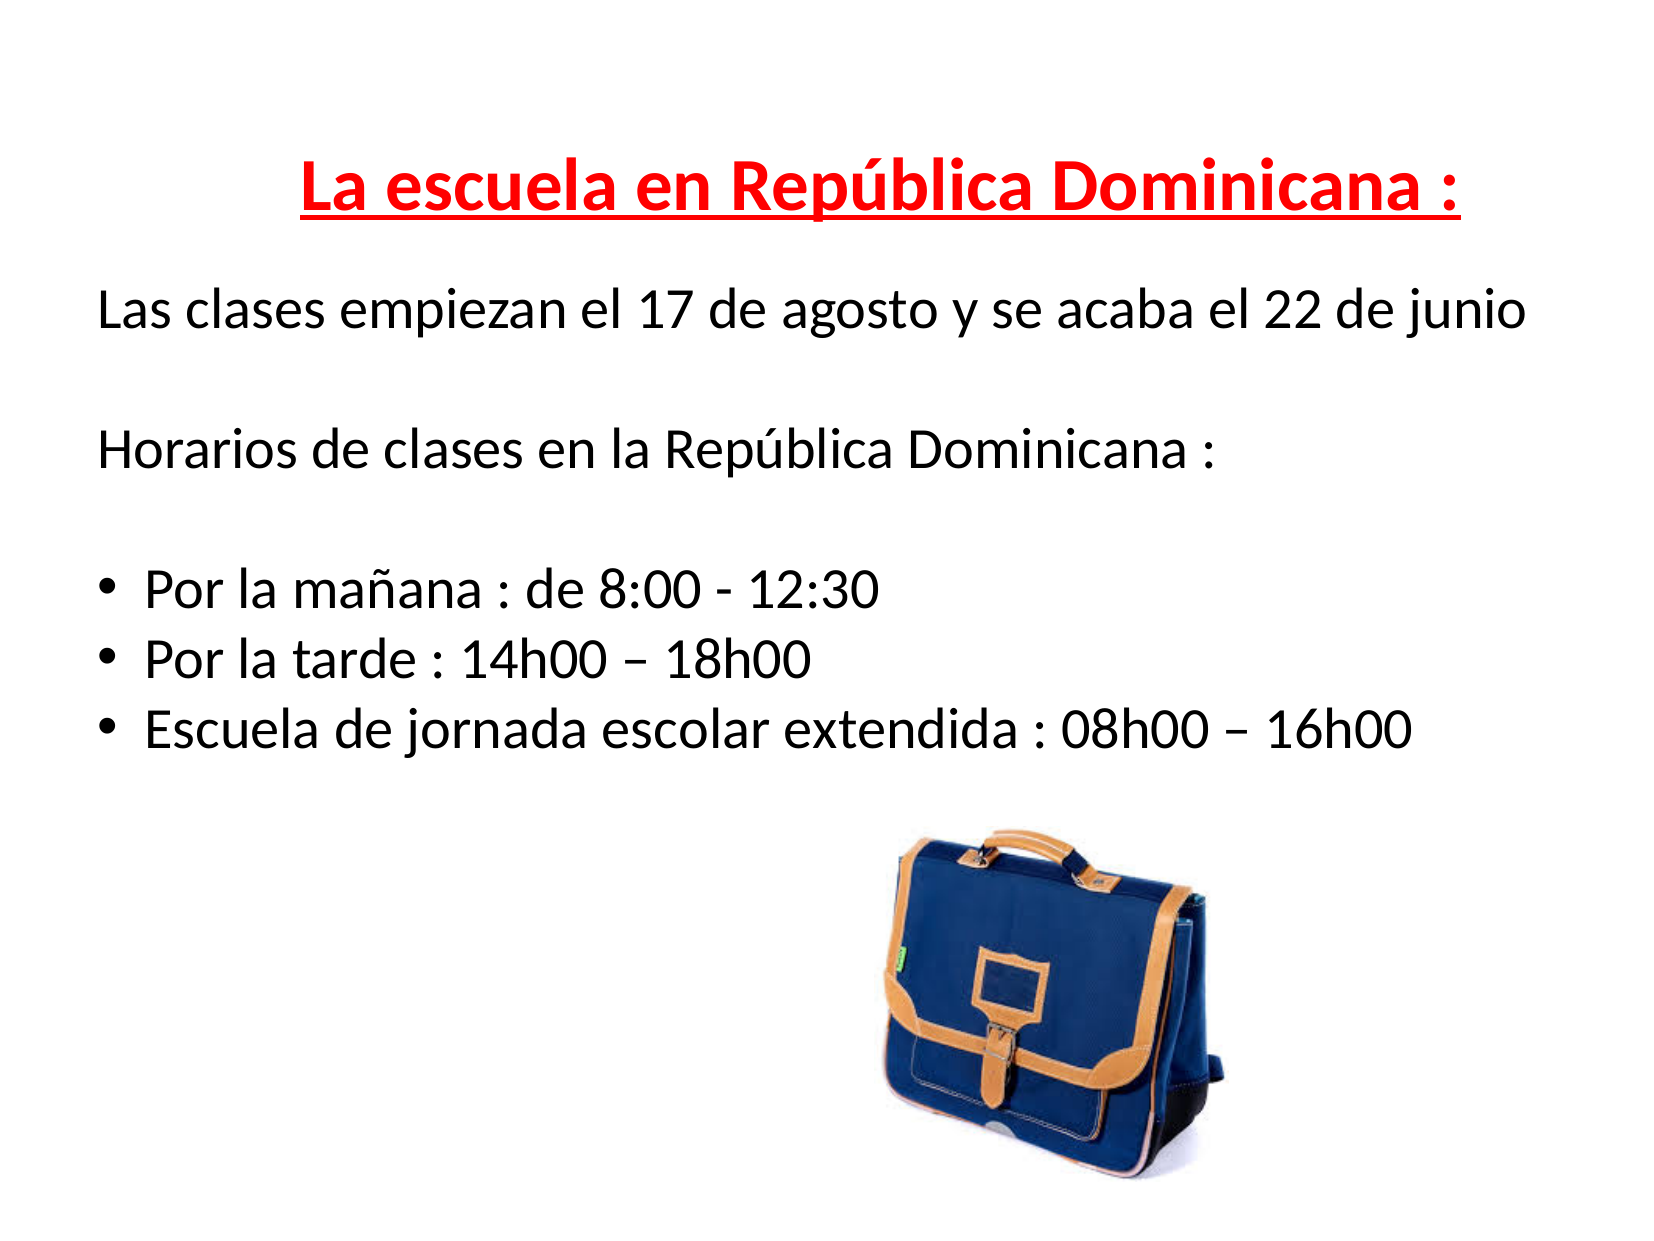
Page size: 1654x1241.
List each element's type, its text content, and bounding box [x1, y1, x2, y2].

picture [874, 826, 1229, 1182]
text_box La escuela en República Dominicana : Las clases empiezan el 17 de agosto y se acaba el 22 de junio Horarios de clases en la República Dominicana : Por la mañana : de 8:00 - 12:30 Por la tarde : 14h00 – 18h00 Escuela de jornada escolar extendida : 08h00 – 16h00 [82, 127, 1571, 813]
